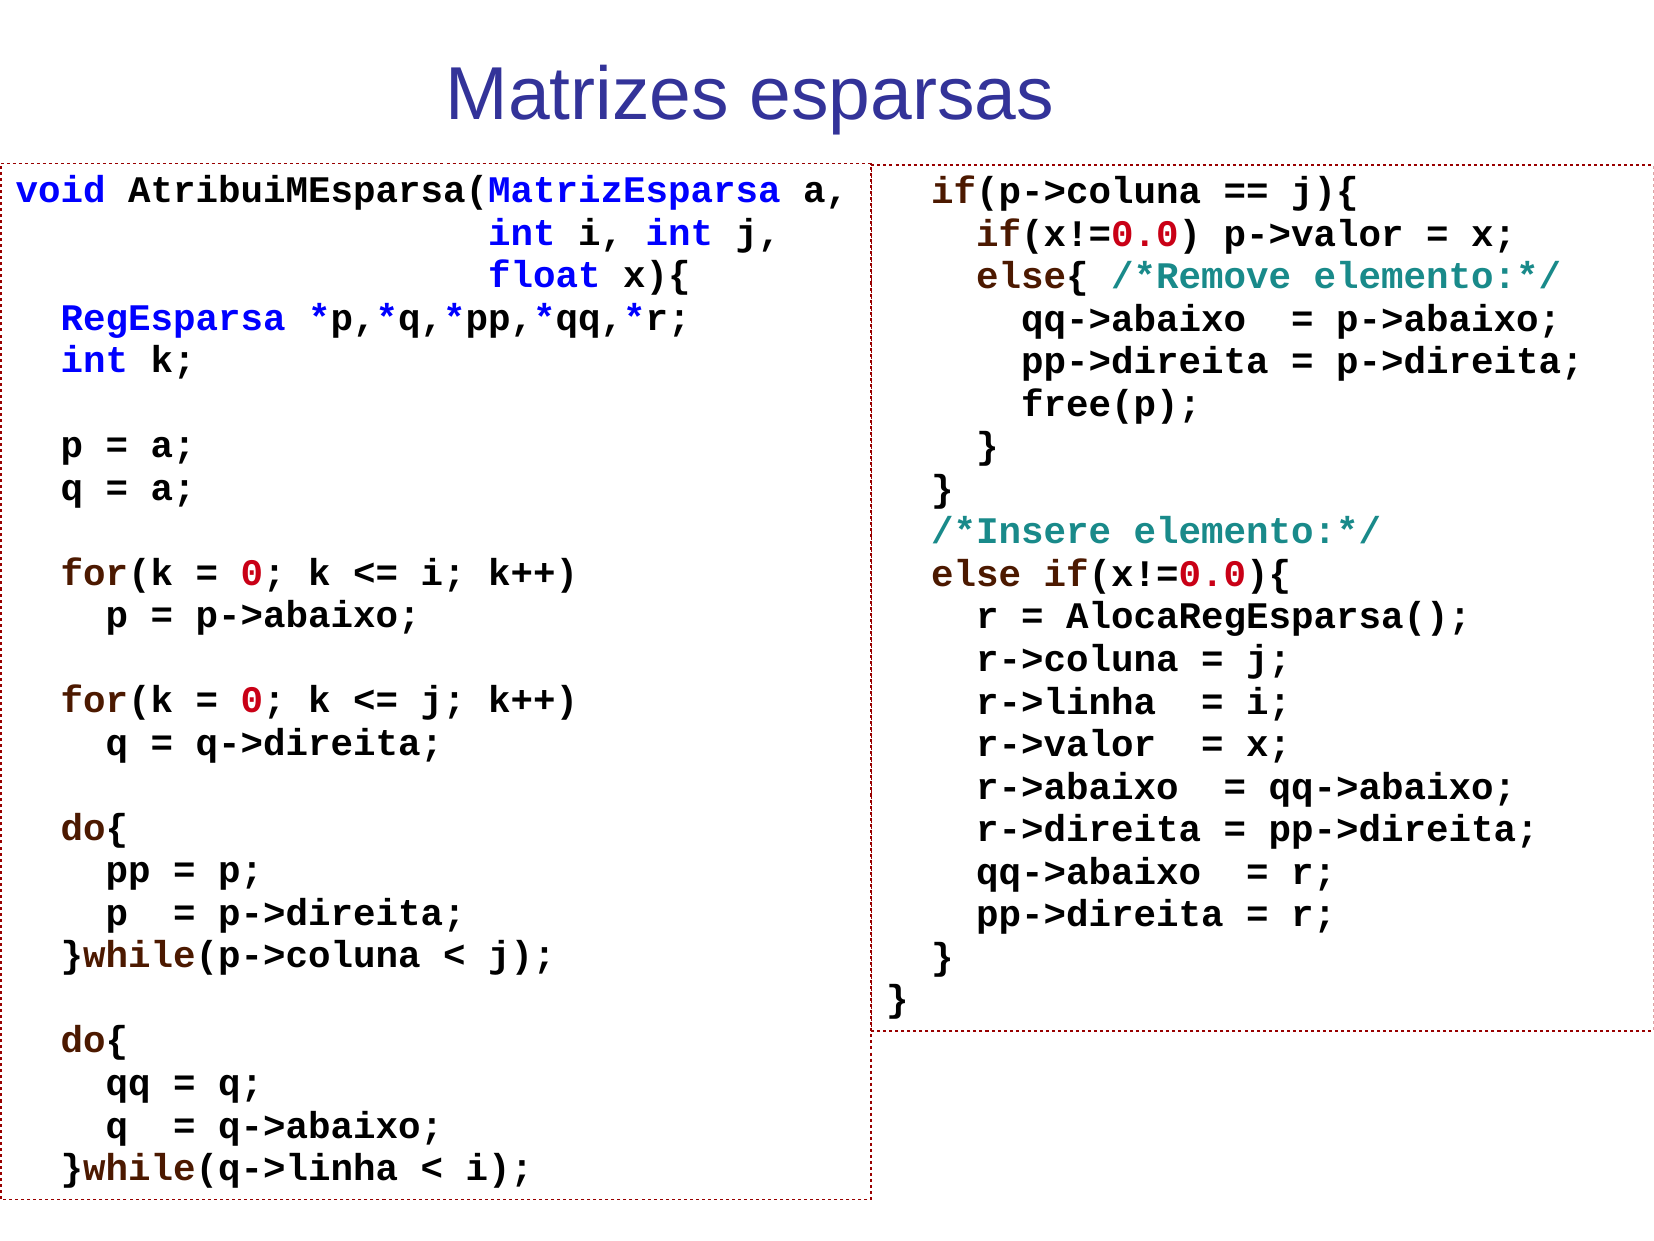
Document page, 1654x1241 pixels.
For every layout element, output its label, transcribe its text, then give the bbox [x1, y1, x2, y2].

text_box if(p->coluna == j){ if(x!=0.0) p->valor = x; else{ /*Remove elemento:*/ qq->abaixo = p->abaixo; pp->direita = p->direita; free(p); } } /*Insere elemento:*/ else if(x!=0.0){ r = AlocaRegEsparsa(); r->coluna = j; r->linha = i; r->valor = x; r->abaixo = qq->abaixo; r->direita = pp->direita; qq->abaixo = r; pp->direita = r; } } [871, 164, 1654, 1031]
title Matrizes esparsas [75, 0, 1426, 164]
text_box void AtribuiMEsparsa(MatrizEsparsa a, int i, int j, float x){ RegEsparsa *p,*q,*pp,*qq,*r; int k; p = a; q = a; for(k = 0; k <= i; k++) p = p->abaixo; for(k = 0; k <= j; k++) q = q->direita; do{ pp = p; p = p->direita; }while(p->coluna < j); do{ qq = q; q = q->abaixo; }while(q->linha < i); [0, 163, 871, 1200]
